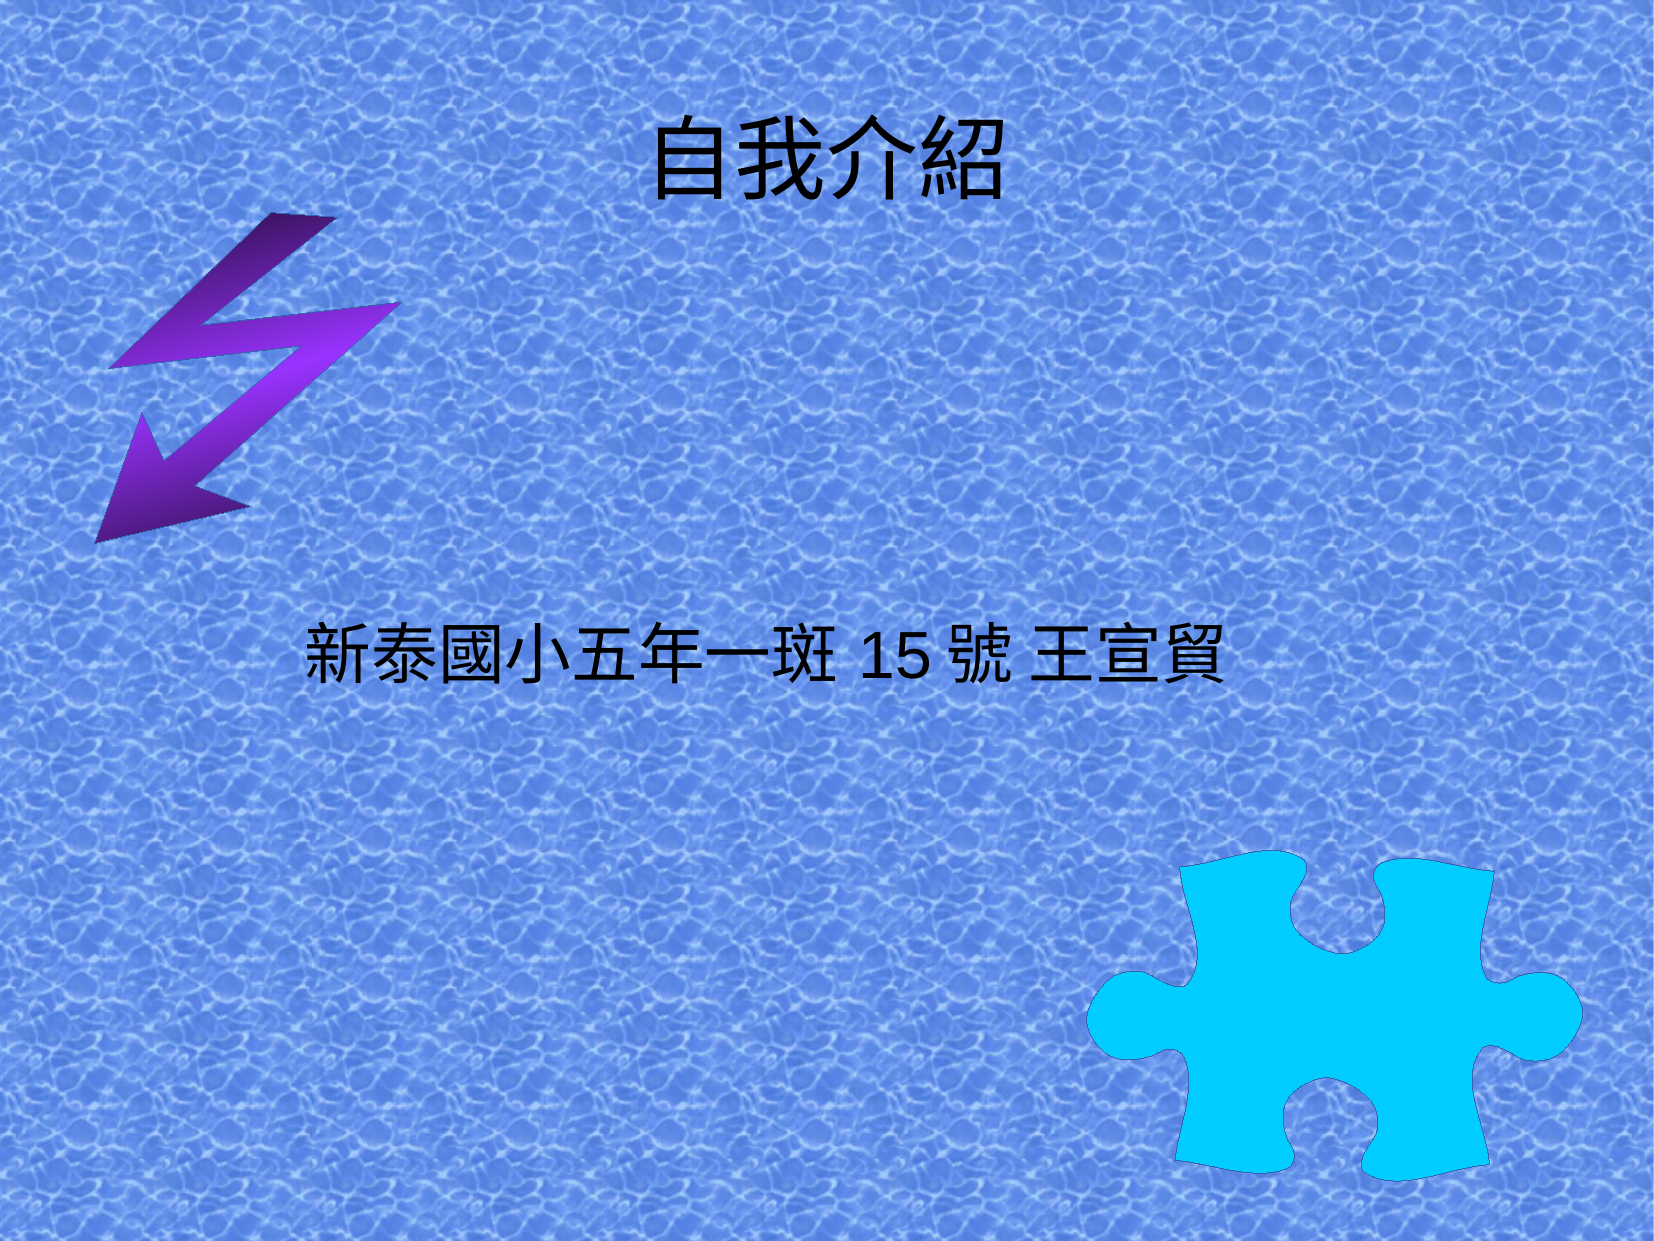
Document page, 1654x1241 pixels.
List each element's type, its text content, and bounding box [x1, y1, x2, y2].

picture [0, 0, 1654, 1241]
text_box [94, 212, 402, 544]
text_box [1086, 850, 1583, 1182]
title 自我介紹 [82, 49, 1571, 257]
subtitle 新泰國小五年一斑15號 王宣貿 [82, 290, 1571, 1010]
